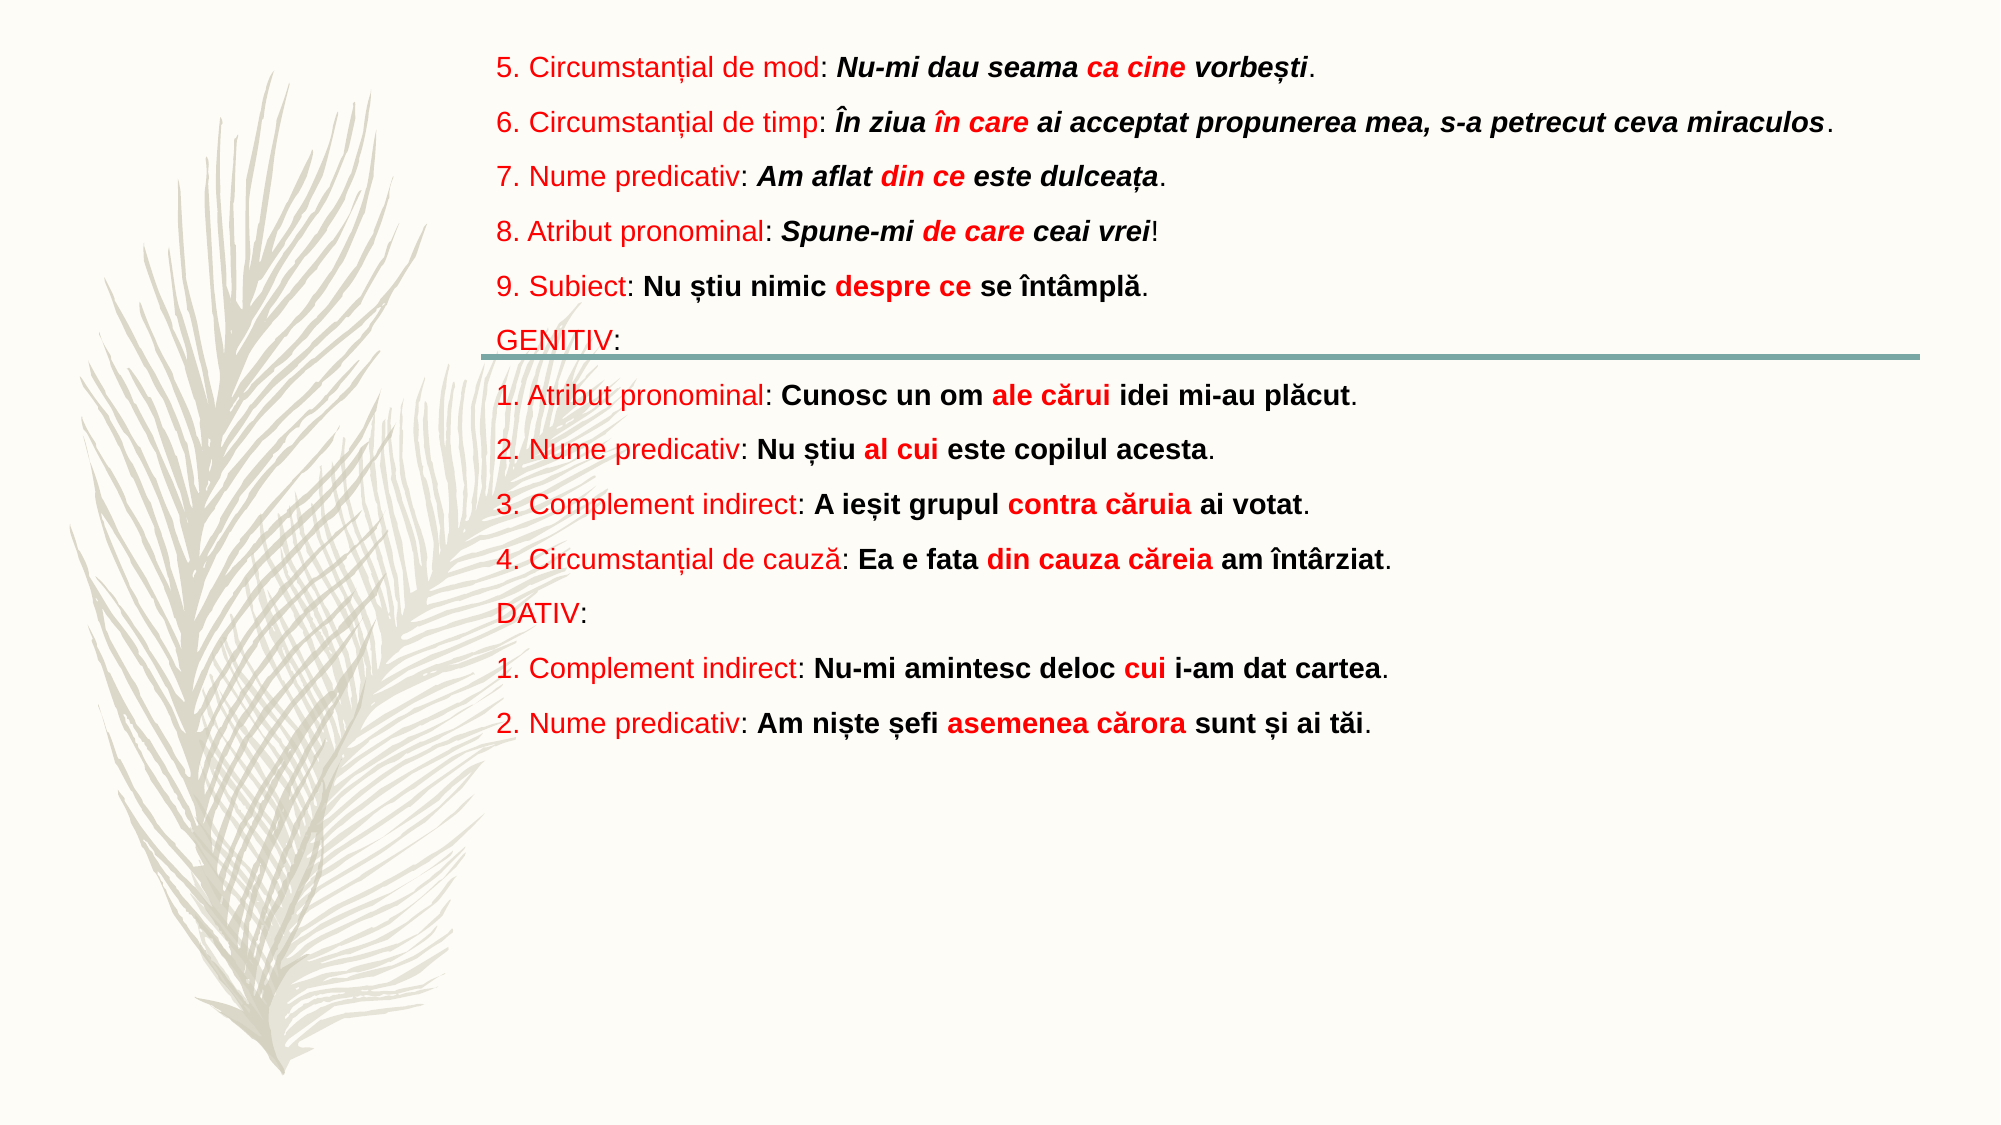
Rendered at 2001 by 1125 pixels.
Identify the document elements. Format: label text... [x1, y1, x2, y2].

list 5. Circumstanțial de mod: Nu-mi dau seama ca cine vorbești. 6. Circumstanțial de timp: În ziua în care ai acceptat propunerea mea, s-a petrecut ceva miraculos. 7. Nume predicativ: Am aflat din ce este dulceața. 8. Atribut pronominal: Spune-mi de care ceai vrei! 9. Subiect: Nu știu nimic despre ce se întâmplă. GENITIV: 1. Atribut pronominal: Cunosc un om ale cărui idei mi-au plăcut. 2. Nume predicativ: Nu știu al cui este copilul acesta. 3. Complement indirect: A ieșit grupul contra căruia ai votat. 4. Circumstanțial de cauză: Ea e fata din cauza căreia am întârziat. DATIV: 1. Complement indirect: Nu-mi amintesc deloc cui i-am dat cartea. 2. Nume predicativ: Am niște șefi asemenea cărora sunt și ai tăi. [481, 40, 1920, 999]
